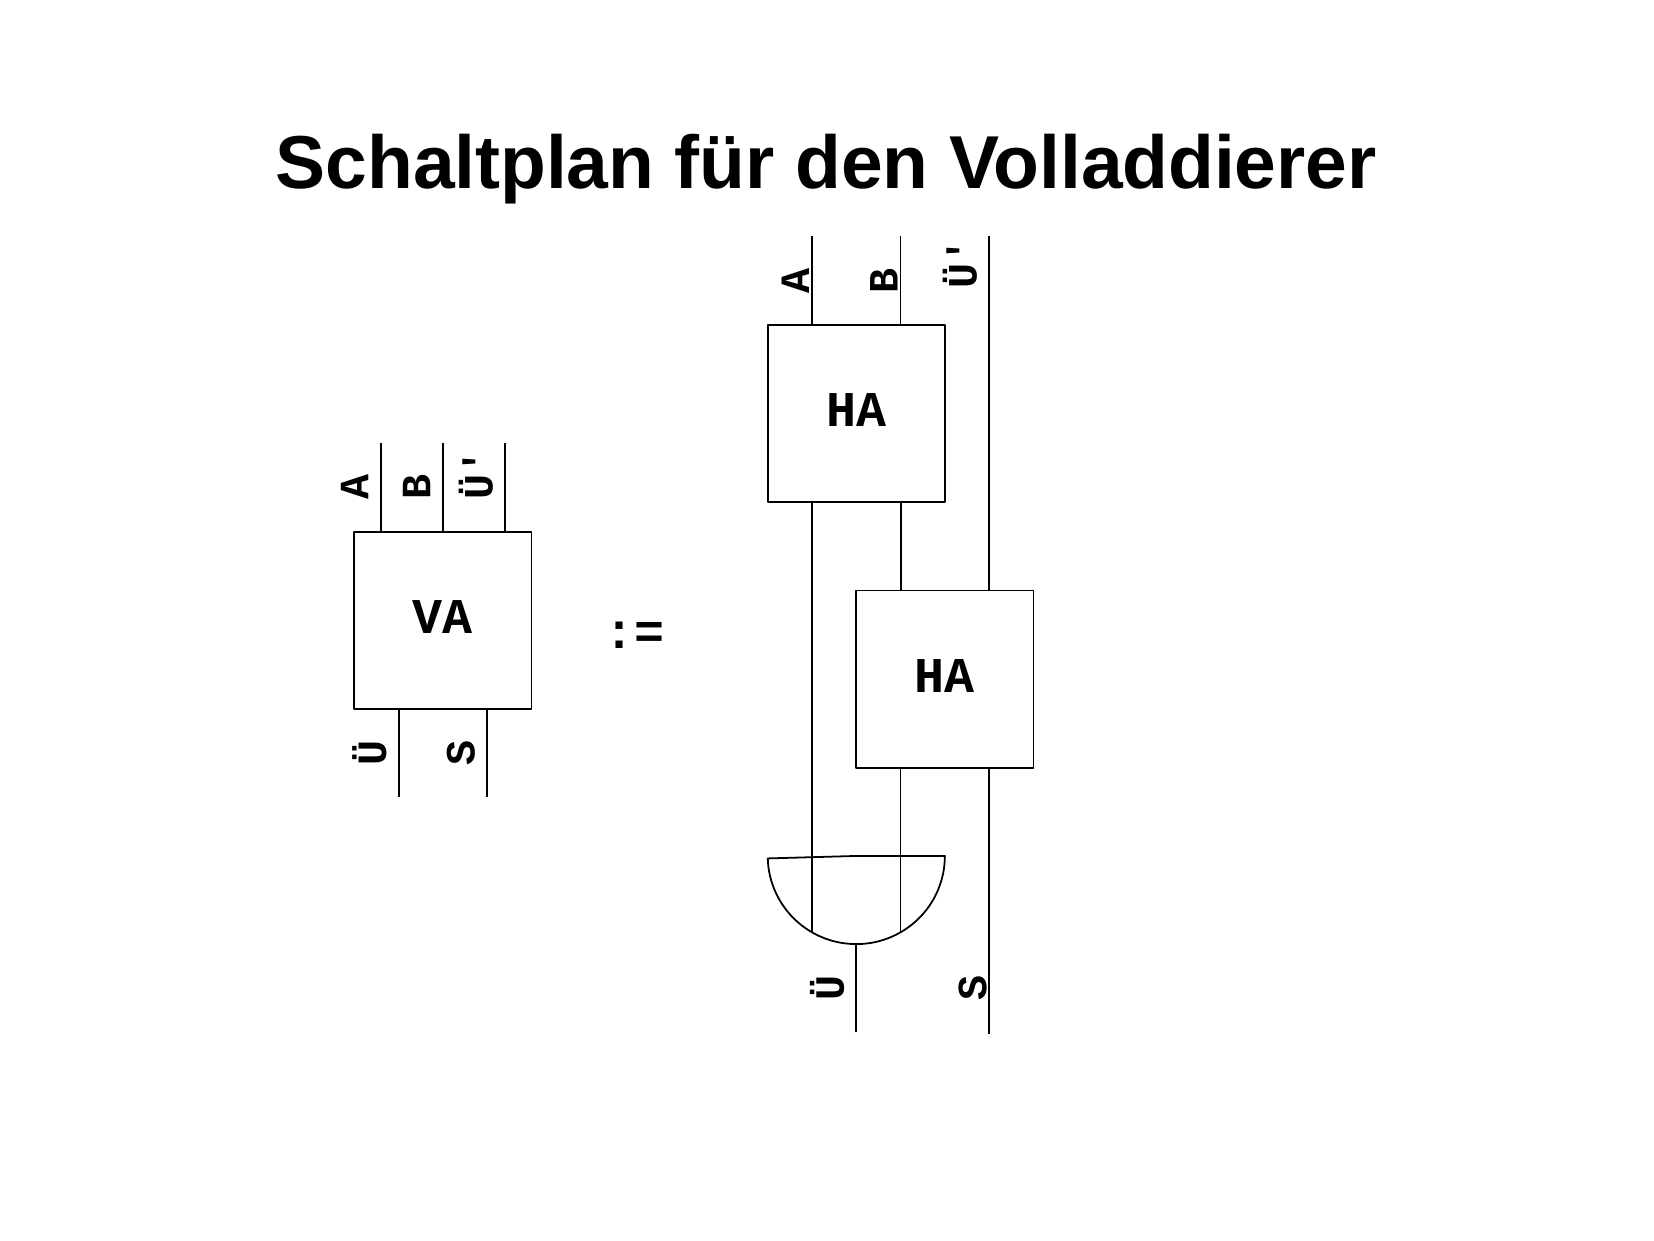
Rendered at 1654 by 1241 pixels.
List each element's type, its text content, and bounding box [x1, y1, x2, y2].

title Schaltplan für den Volladdierer [88, 78, 1565, 247]
text_box VA [354, 531, 532, 710]
text_box HA [856, 590, 1034, 768]
text_box [767, 855, 900, 945]
text_box HA [767, 324, 945, 502]
text_box := [590, 590, 680, 680]
text_box [901, 855, 945, 933]
